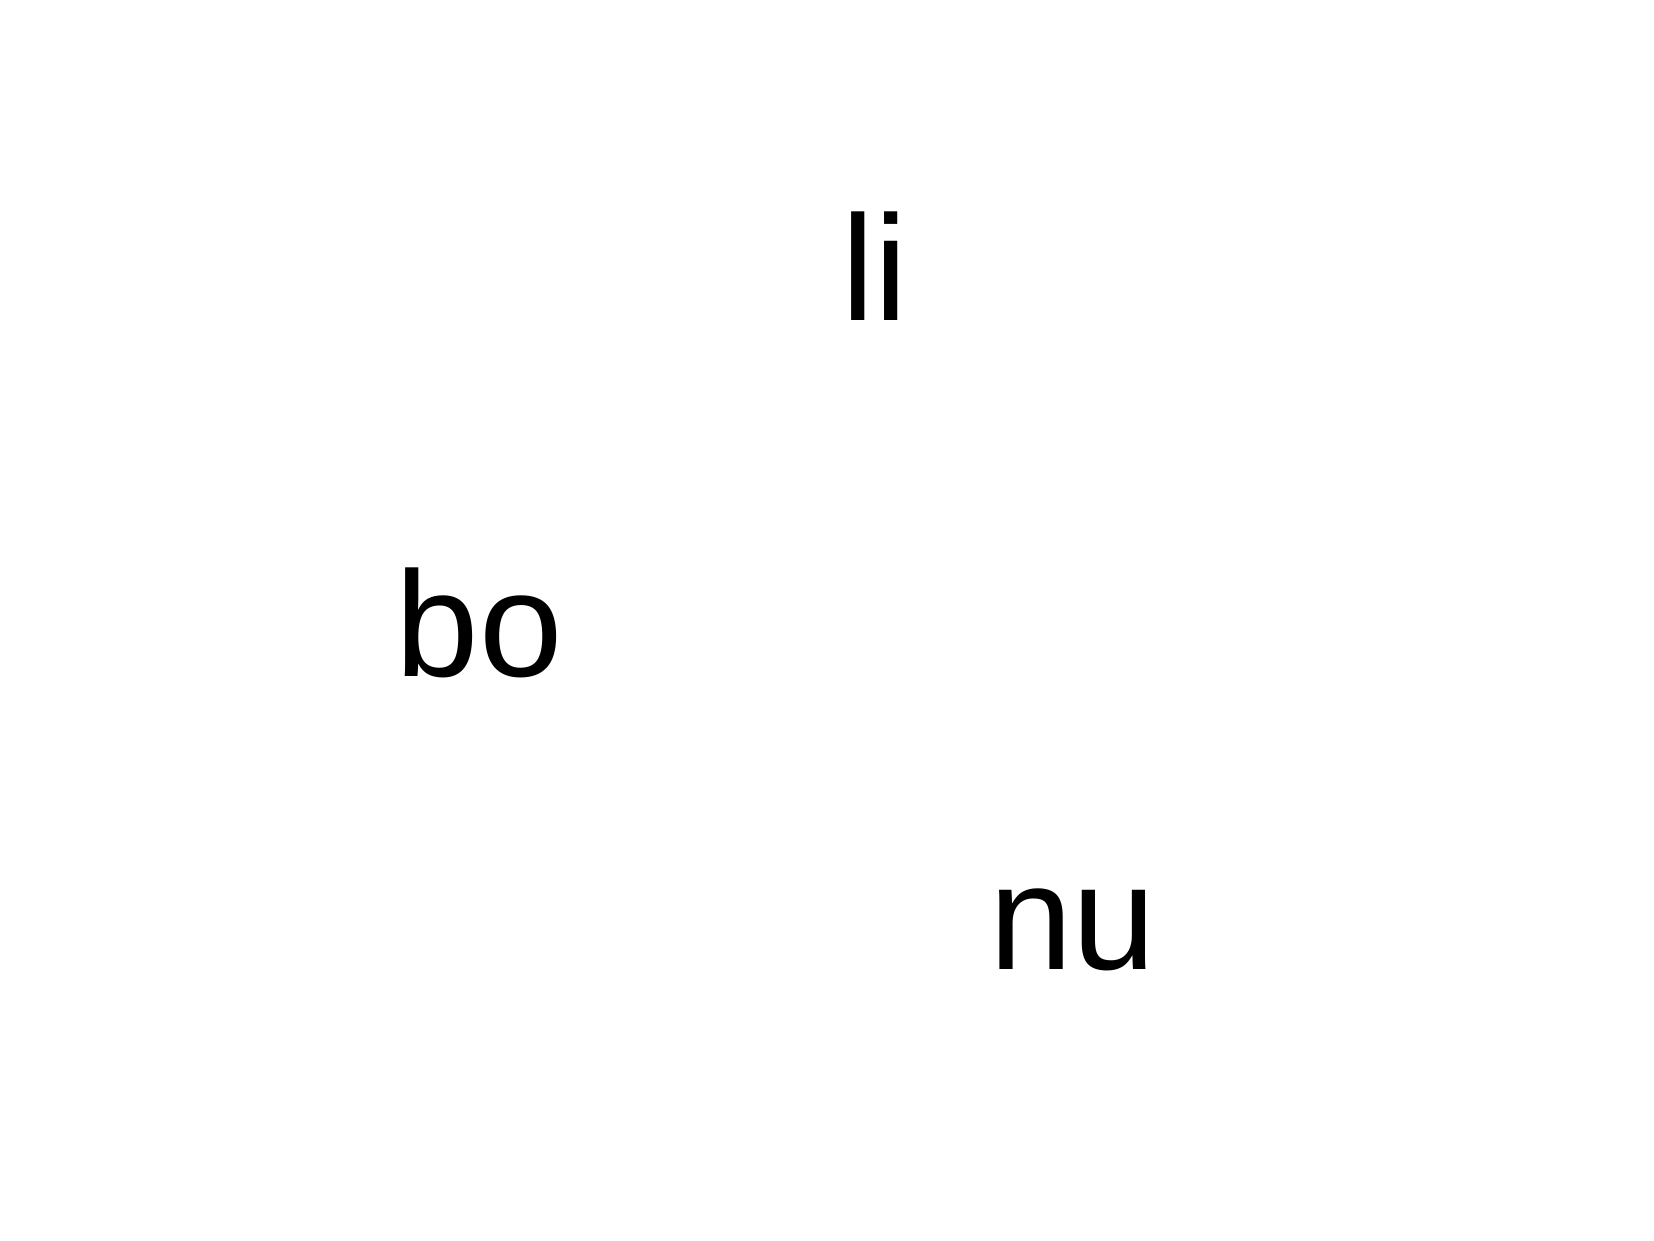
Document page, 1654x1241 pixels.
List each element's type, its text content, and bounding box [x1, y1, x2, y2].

text_box bo [380, 533, 1279, 717]
text_box li [826, 177, 1211, 360]
text_box nu [974, 826, 1300, 1010]
